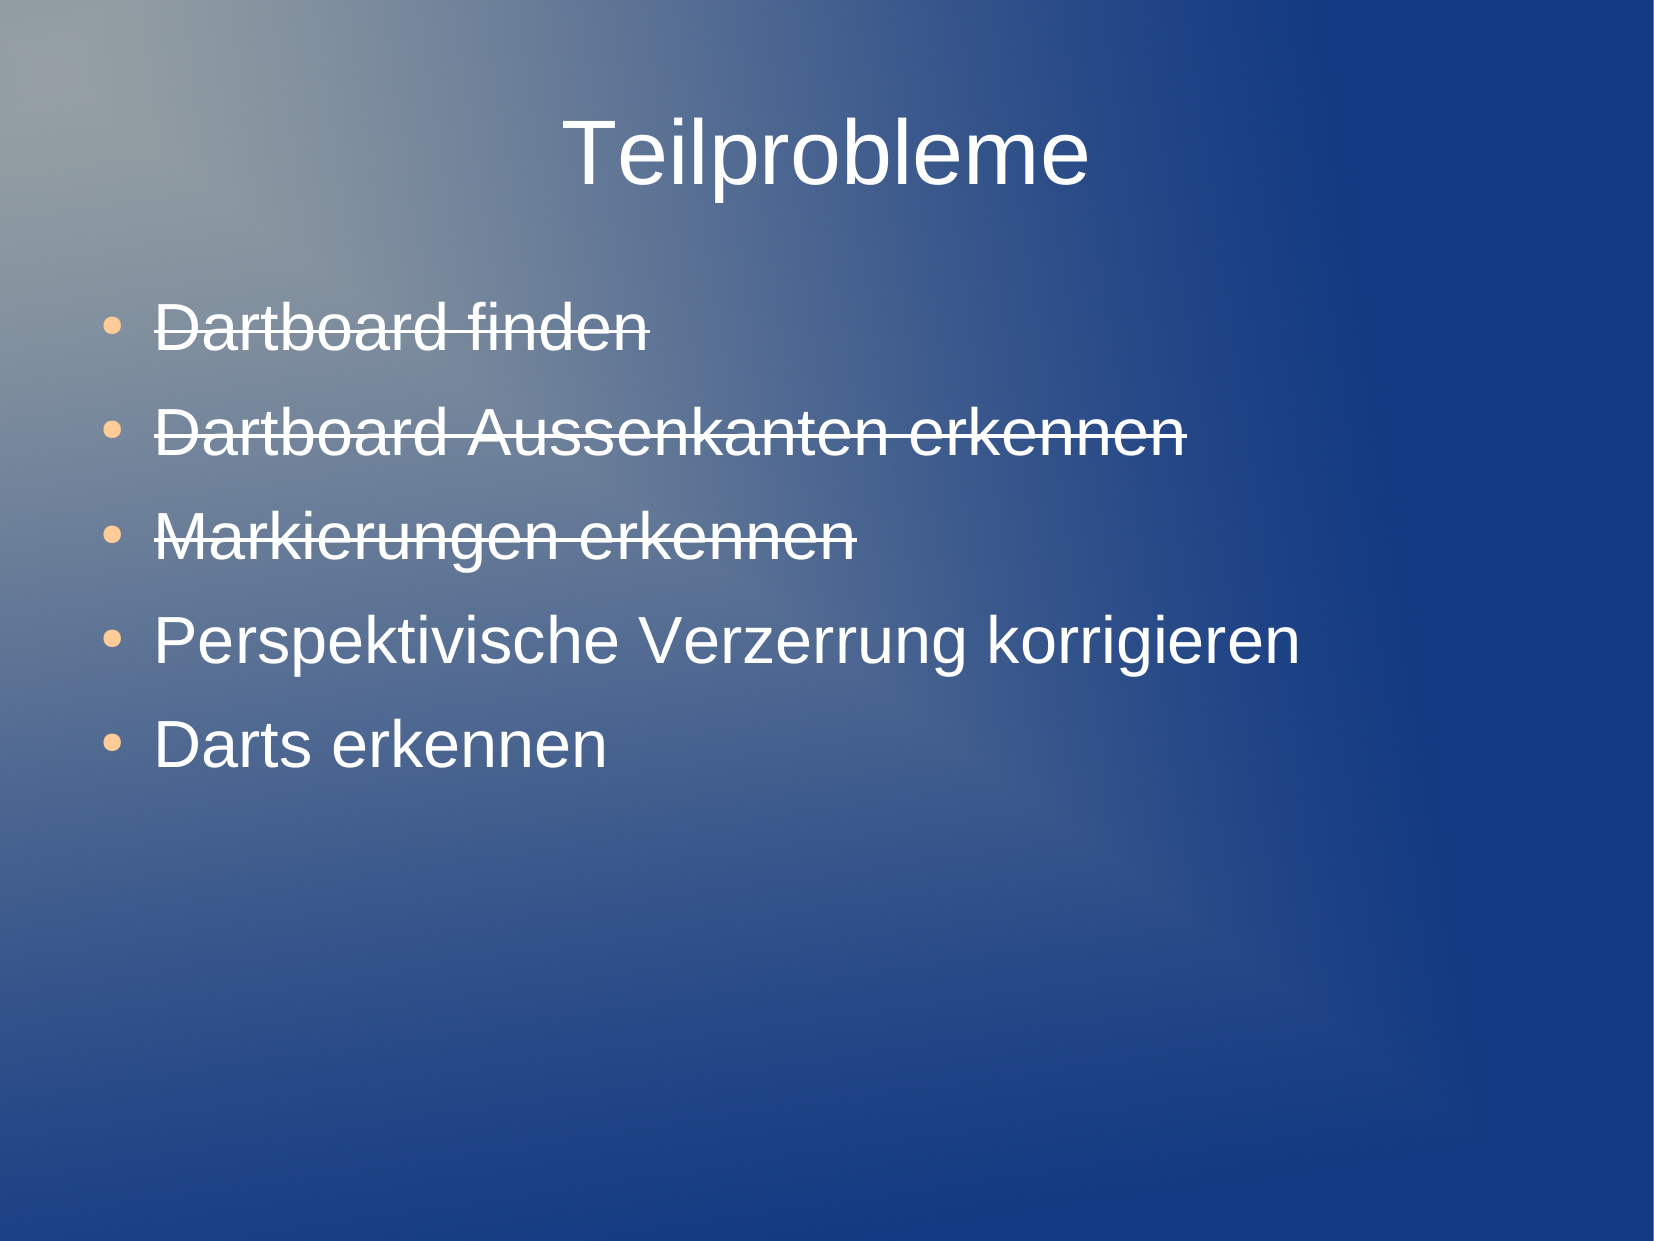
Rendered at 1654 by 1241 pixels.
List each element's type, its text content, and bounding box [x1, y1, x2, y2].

list Dartboard finden Dartboard Aussenkanten erkennen Markierungen erkennen Perspektivische Verzerrung korrigieren Darts erkennen [82, 290, 1571, 1094]
title Teilprobleme [82, 49, 1571, 257]
picture [0, 0, 1654, 1241]
